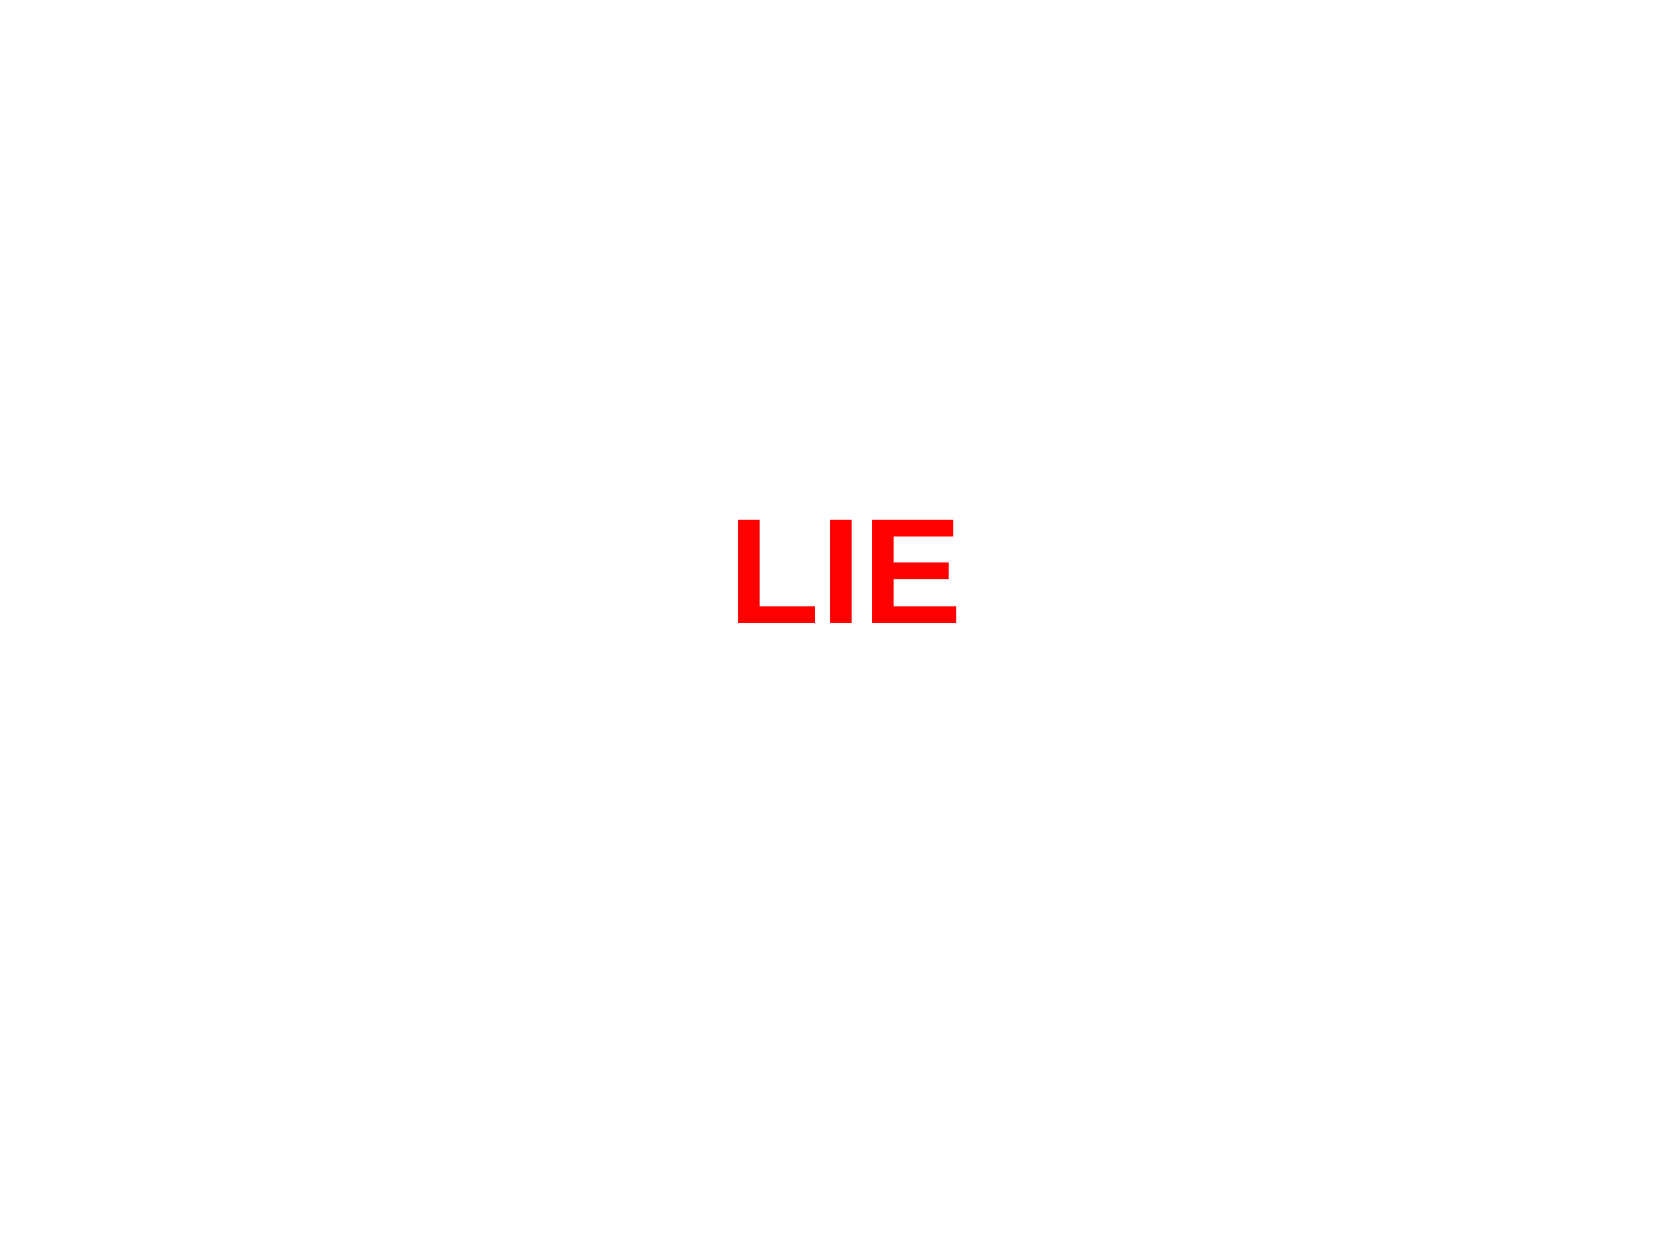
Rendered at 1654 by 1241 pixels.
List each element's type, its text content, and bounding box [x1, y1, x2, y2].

list LIE [82, 290, 1538, 1010]
